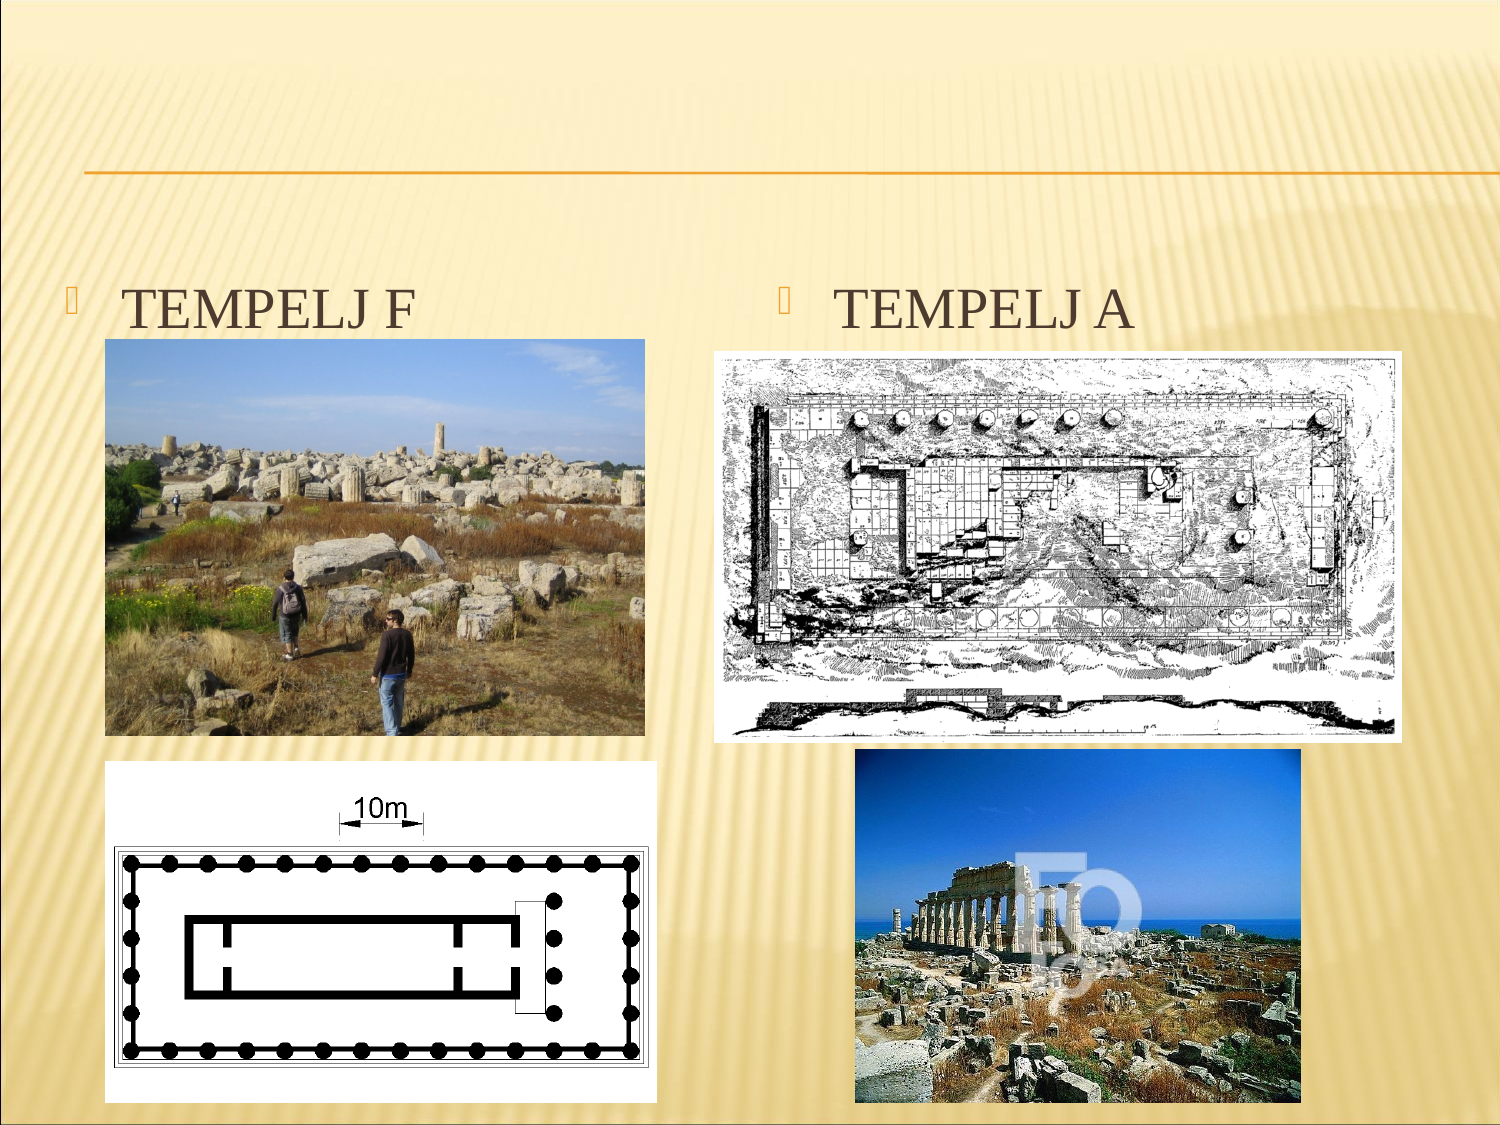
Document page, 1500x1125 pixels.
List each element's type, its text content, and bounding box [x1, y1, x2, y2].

list TEMPELJ A [762, 262, 1475, 1038]
list TEMPELJ F [50, 262, 738, 1038]
picture [0, 0, 1500, 1125]
